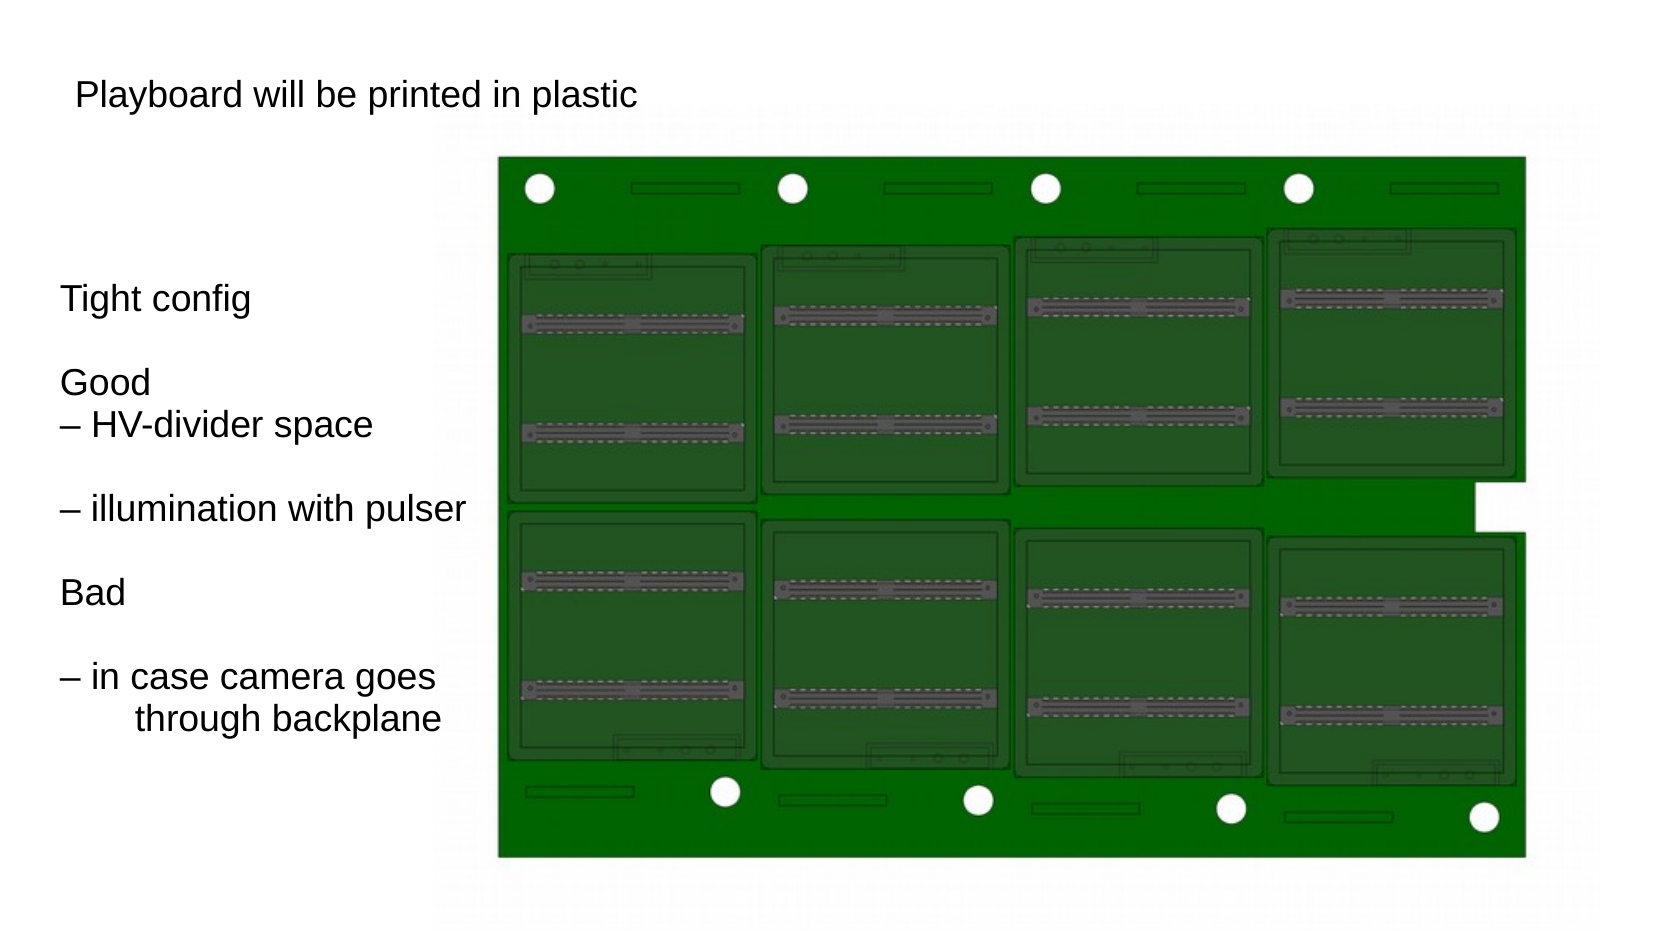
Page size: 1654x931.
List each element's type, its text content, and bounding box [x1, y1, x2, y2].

picture [435, 104, 1600, 931]
text_box Tight config Good – HV-divider space – illumination with pulser Bad – in case camera goes through backplane [45, 270, 482, 747]
text_box Playboard will be printed in plastic [60, 66, 653, 124]
